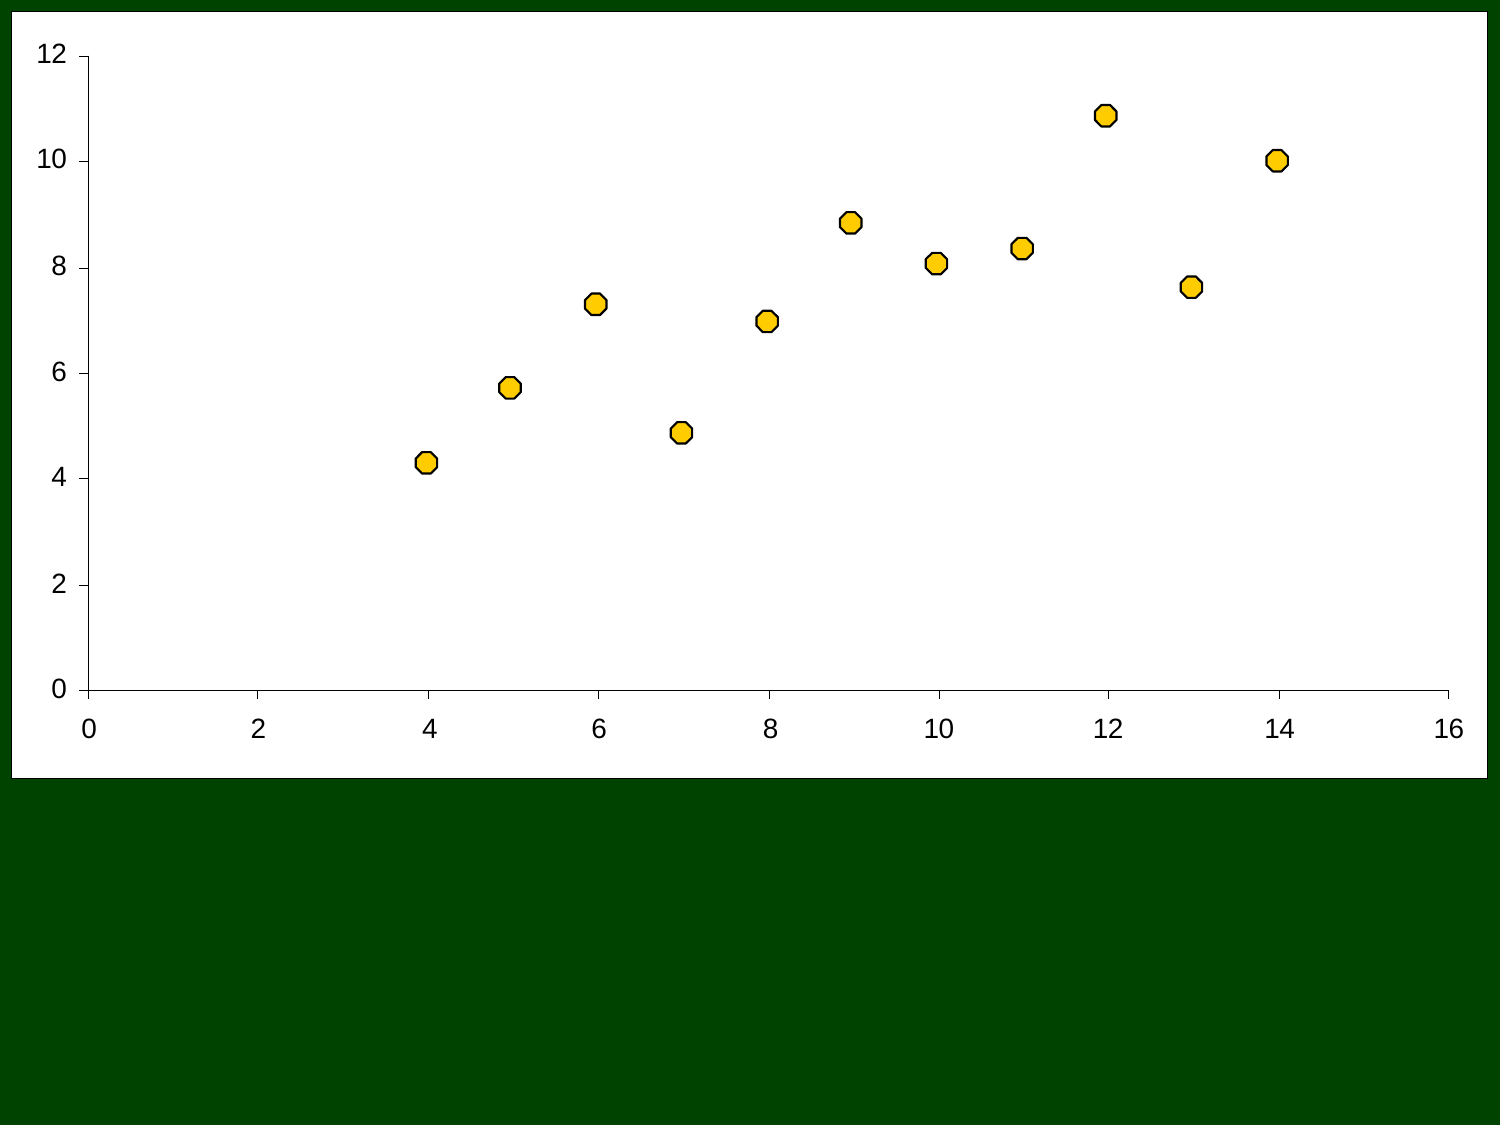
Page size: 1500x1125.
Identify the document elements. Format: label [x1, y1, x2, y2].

picture [0, 0, 1500, 789]
